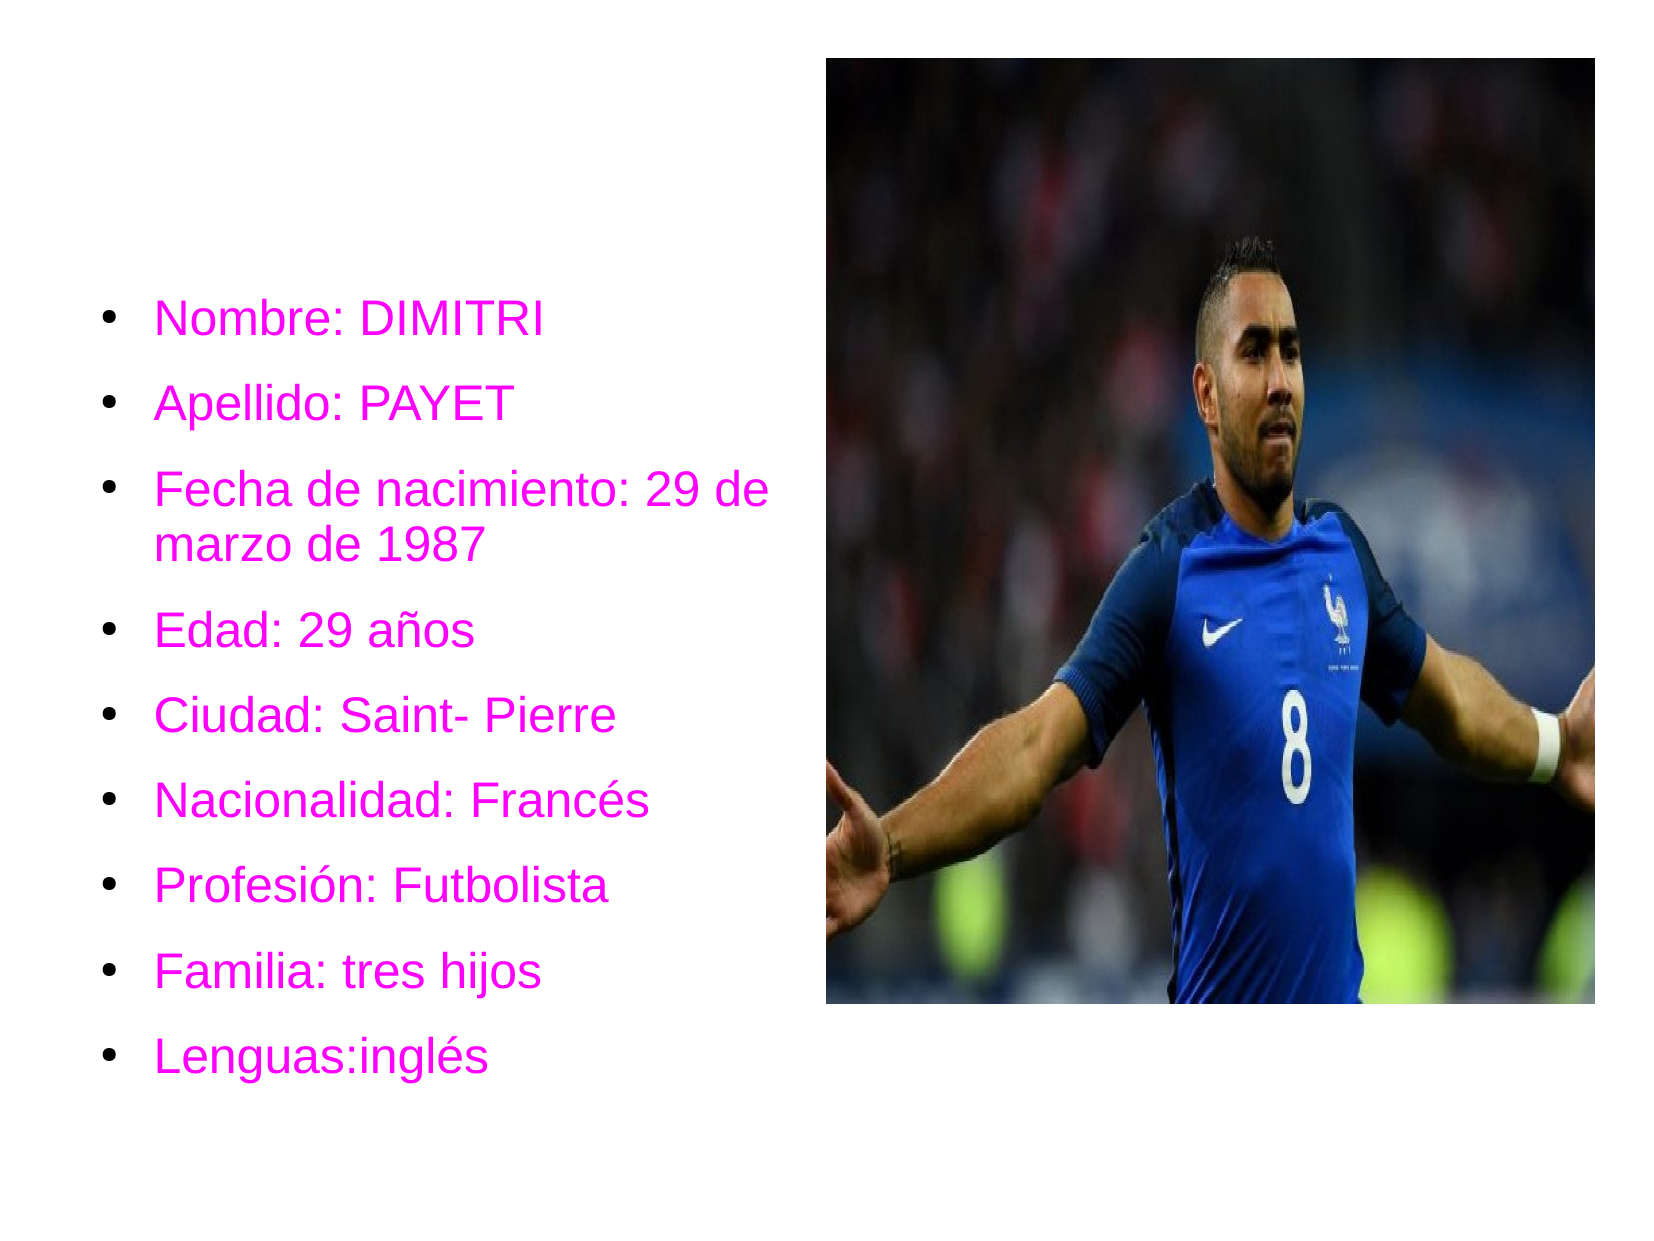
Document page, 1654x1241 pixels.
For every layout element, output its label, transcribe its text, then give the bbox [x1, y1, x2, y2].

picture [826, 58, 1595, 1004]
list Nombre: DIMITRI Apellido: PAYET Fecha de nacimiento: 29 de marzo de 1987 Edad: 29 años Ciudad: Saint- Pierre Nacionalidad: Francés Profesión: Futbolista Familia: tres hijos Lenguas:inglés [82, 290, 809, 1109]
